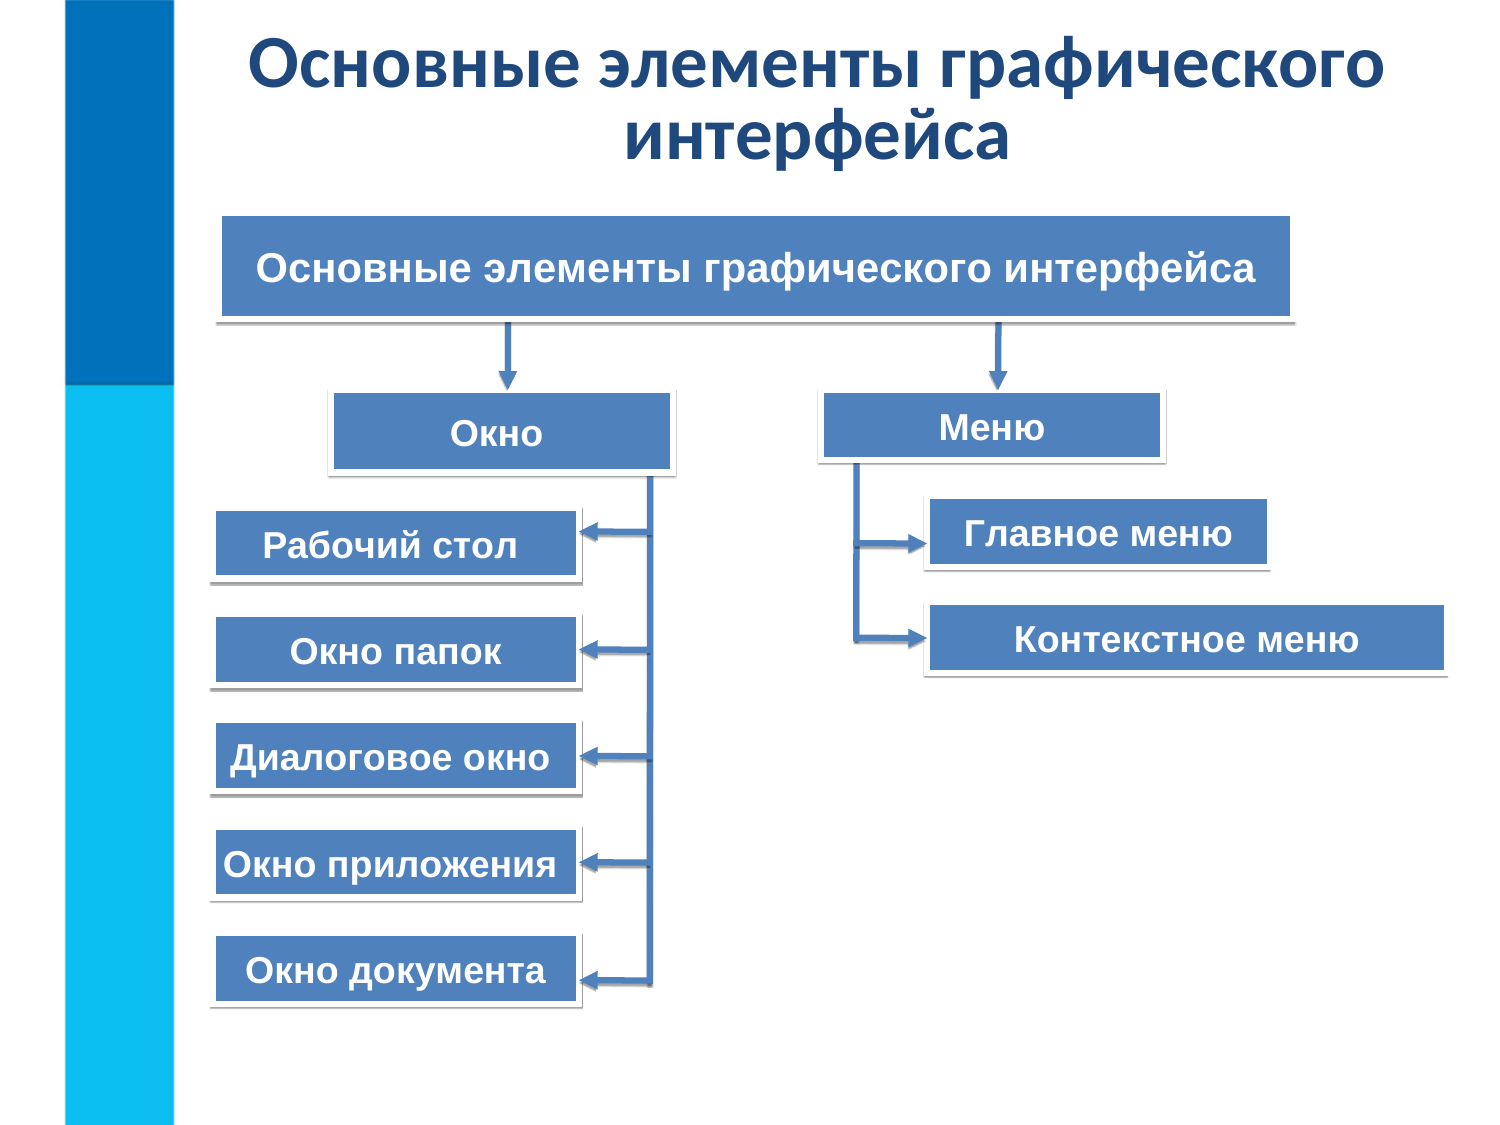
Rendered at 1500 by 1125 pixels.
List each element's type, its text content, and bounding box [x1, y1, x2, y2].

text_box Окно приложения [212, 826, 579, 898]
text_box Главное меню [927, 495, 1270, 567]
picture [0, 0, 1500, 1125]
text_box Меню [820, 389, 1164, 461]
text_box Основные элементы графического интерфейса [218, 212, 1294, 320]
text_box Окно документа [212, 933, 579, 1004]
text_box Диалоговое окно [212, 720, 579, 792]
text_box Окно папок [212, 614, 579, 685]
text_box Рабочий стол [212, 507, 579, 579]
text_box Основные элементы графического интерфейса [200, 30, 1436, 173]
text_box Окно [330, 389, 674, 473]
text_box Контекстное меню [927, 602, 1447, 673]
